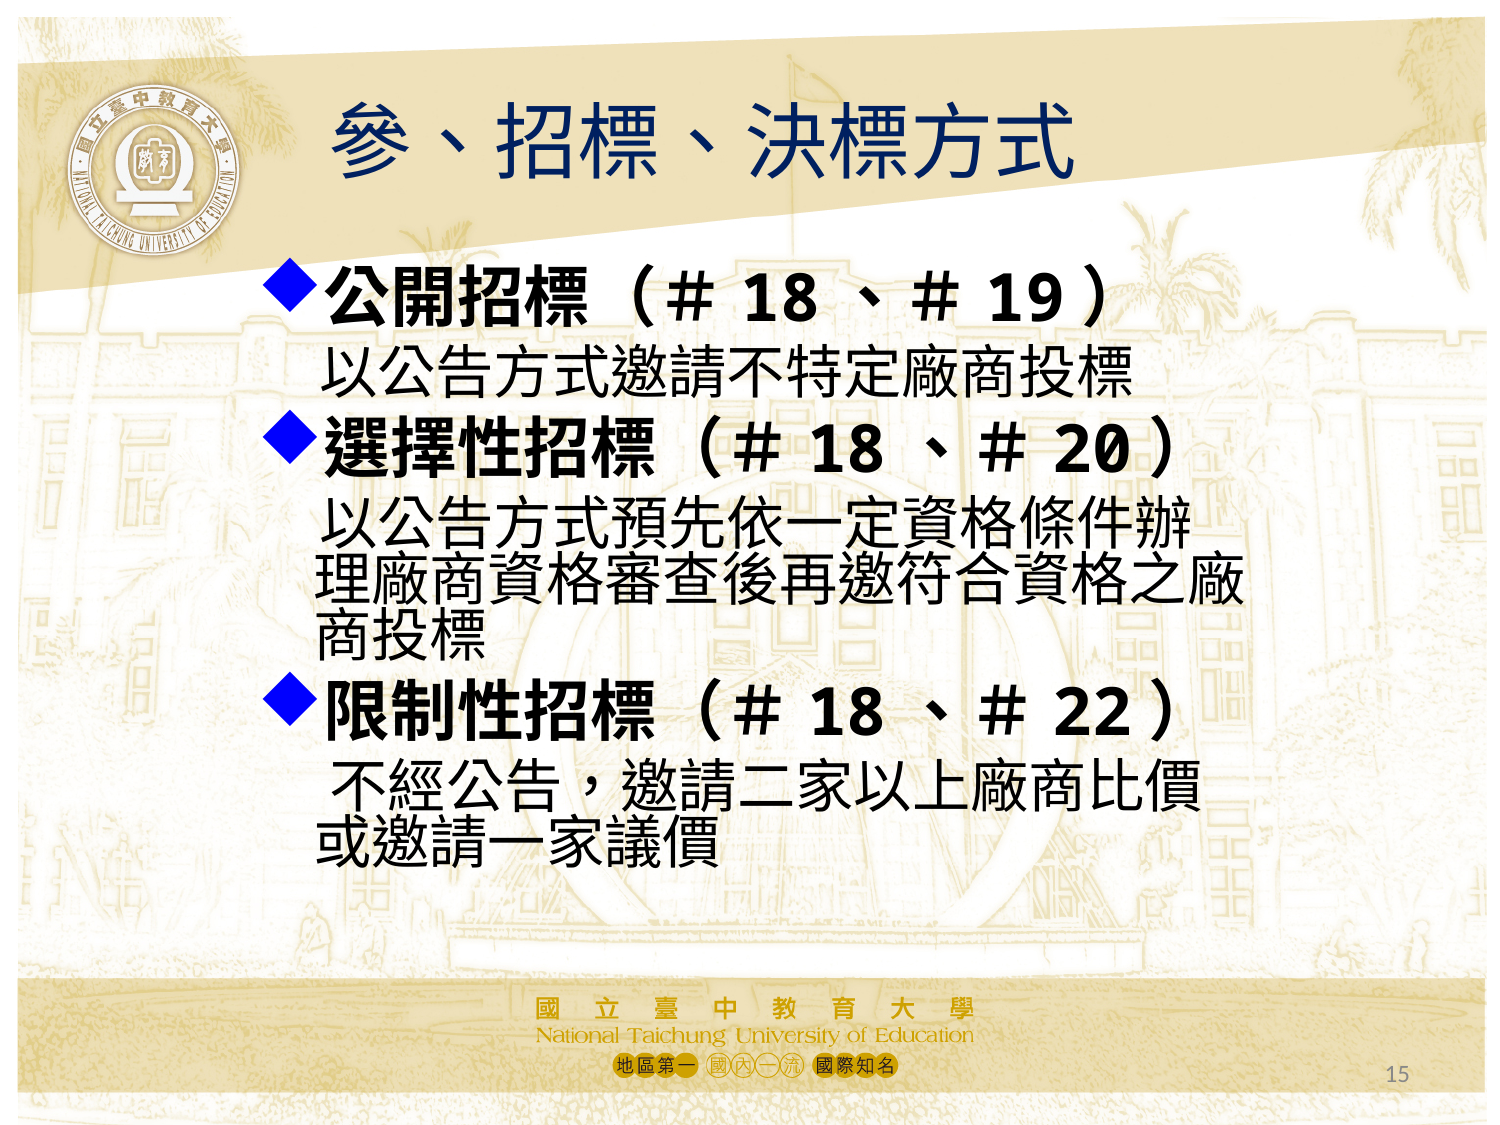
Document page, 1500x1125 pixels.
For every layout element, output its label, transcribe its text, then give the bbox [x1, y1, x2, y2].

picture [0, 0, 1500, 1125]
list 公開招標（＃18、＃19） 以公告方式邀請不特定廠商投標 選擇性招標（＃18、＃20） 以公告方式預先依一定資格條件辦 理廠商資格審查後再邀符合資格之廠商投標 限制性招標（＃18、＃22） 不經公告，邀請二家以上廠商比價或邀請一家議價 [242, 262, 1270, 941]
title 參、招標、決標方式 [301, 45, 1105, 233]
text_box <編號> [1074, 1042, 1426, 1103]
